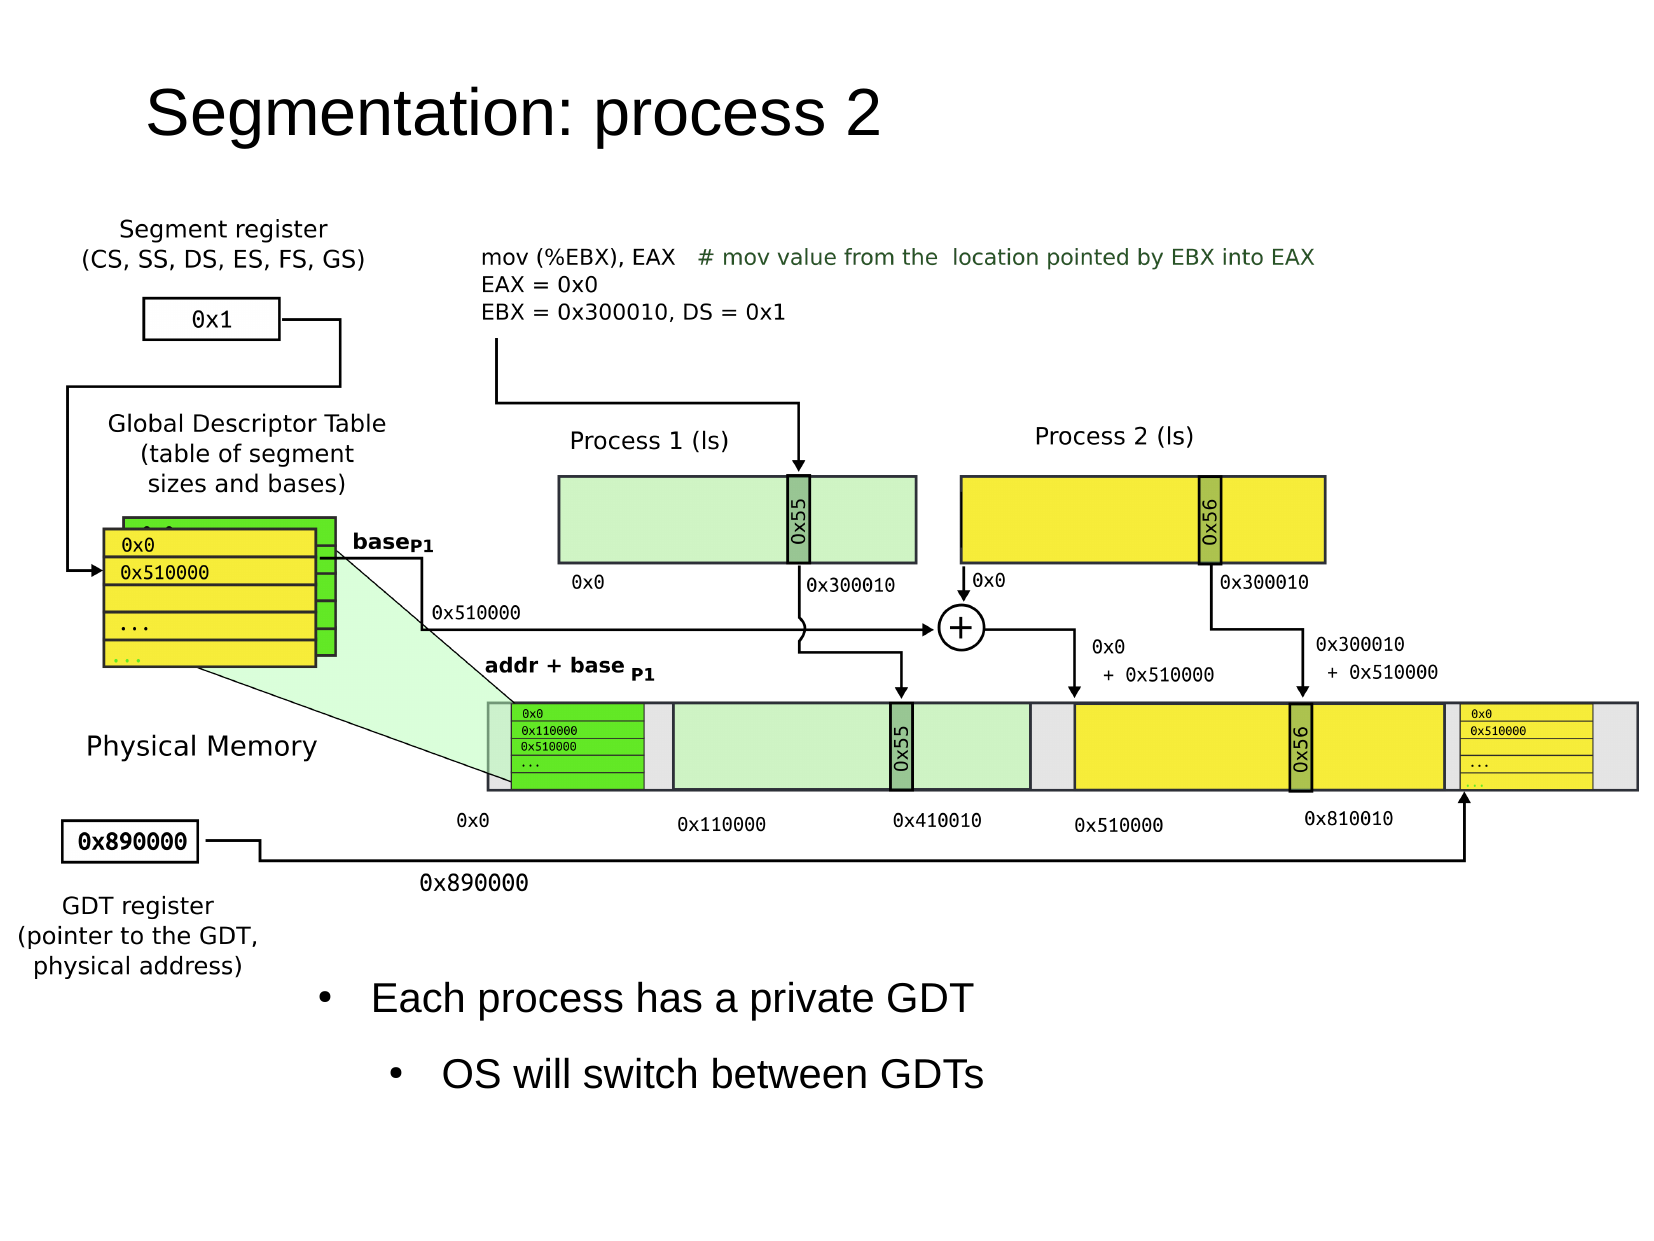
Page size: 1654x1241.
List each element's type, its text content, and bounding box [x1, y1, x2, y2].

list Segmentation: process 2 [82, 75, 1576, 151]
list Each process has a private GDT OS will switch between GDTs [300, 980, 1576, 1201]
picture [19, 219, 1639, 980]
